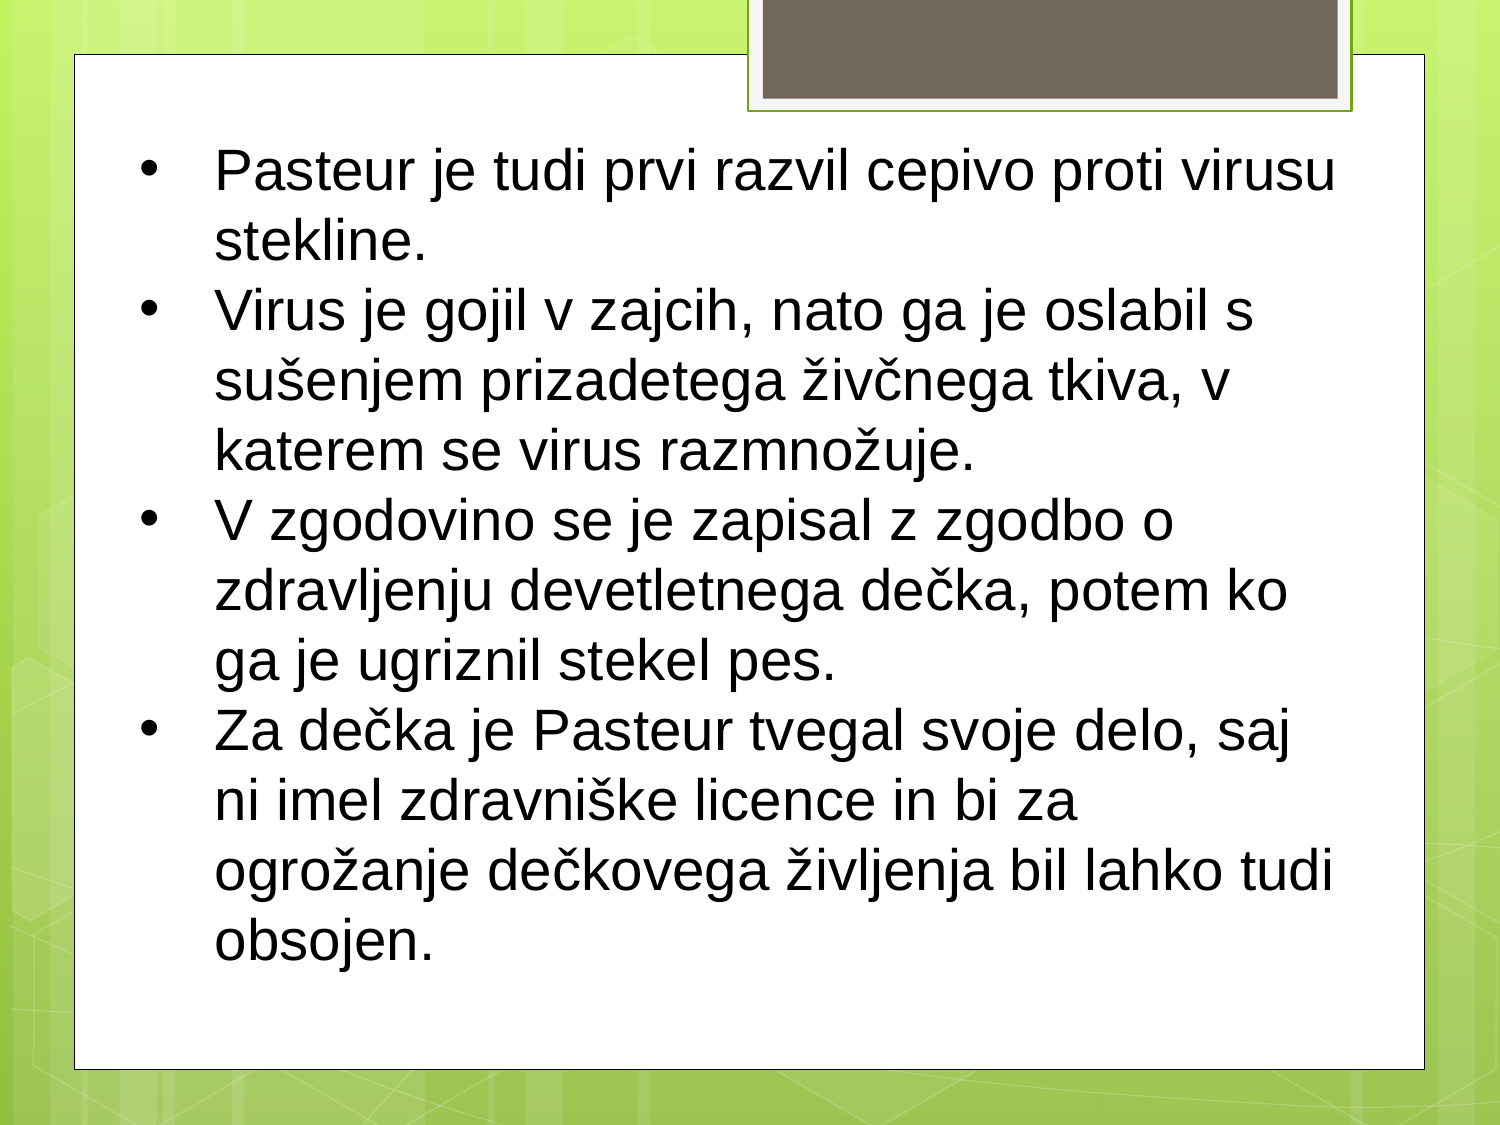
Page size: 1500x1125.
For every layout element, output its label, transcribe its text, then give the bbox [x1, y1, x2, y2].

text_box Pasteur je tudi prvi razvil cepivo proti virusu stekline. Virus je gojil v zajcih, nato ga je oslabil s sušenjem prizadetega živčnega tkiva, v katerem se virus razmnožuje. V zgodovino se je zapisal z zgodbo o zdravljenju devetletnega dečka, potem ko ga je ugriznil stekel pes. Za dečka je Pasteur tvegal svoje delo, saj ni imel zdravniške licence in bi za ogrožanje dečkovega življenja bil lahko tudi obsojen. [125, 124, 1363, 980]
